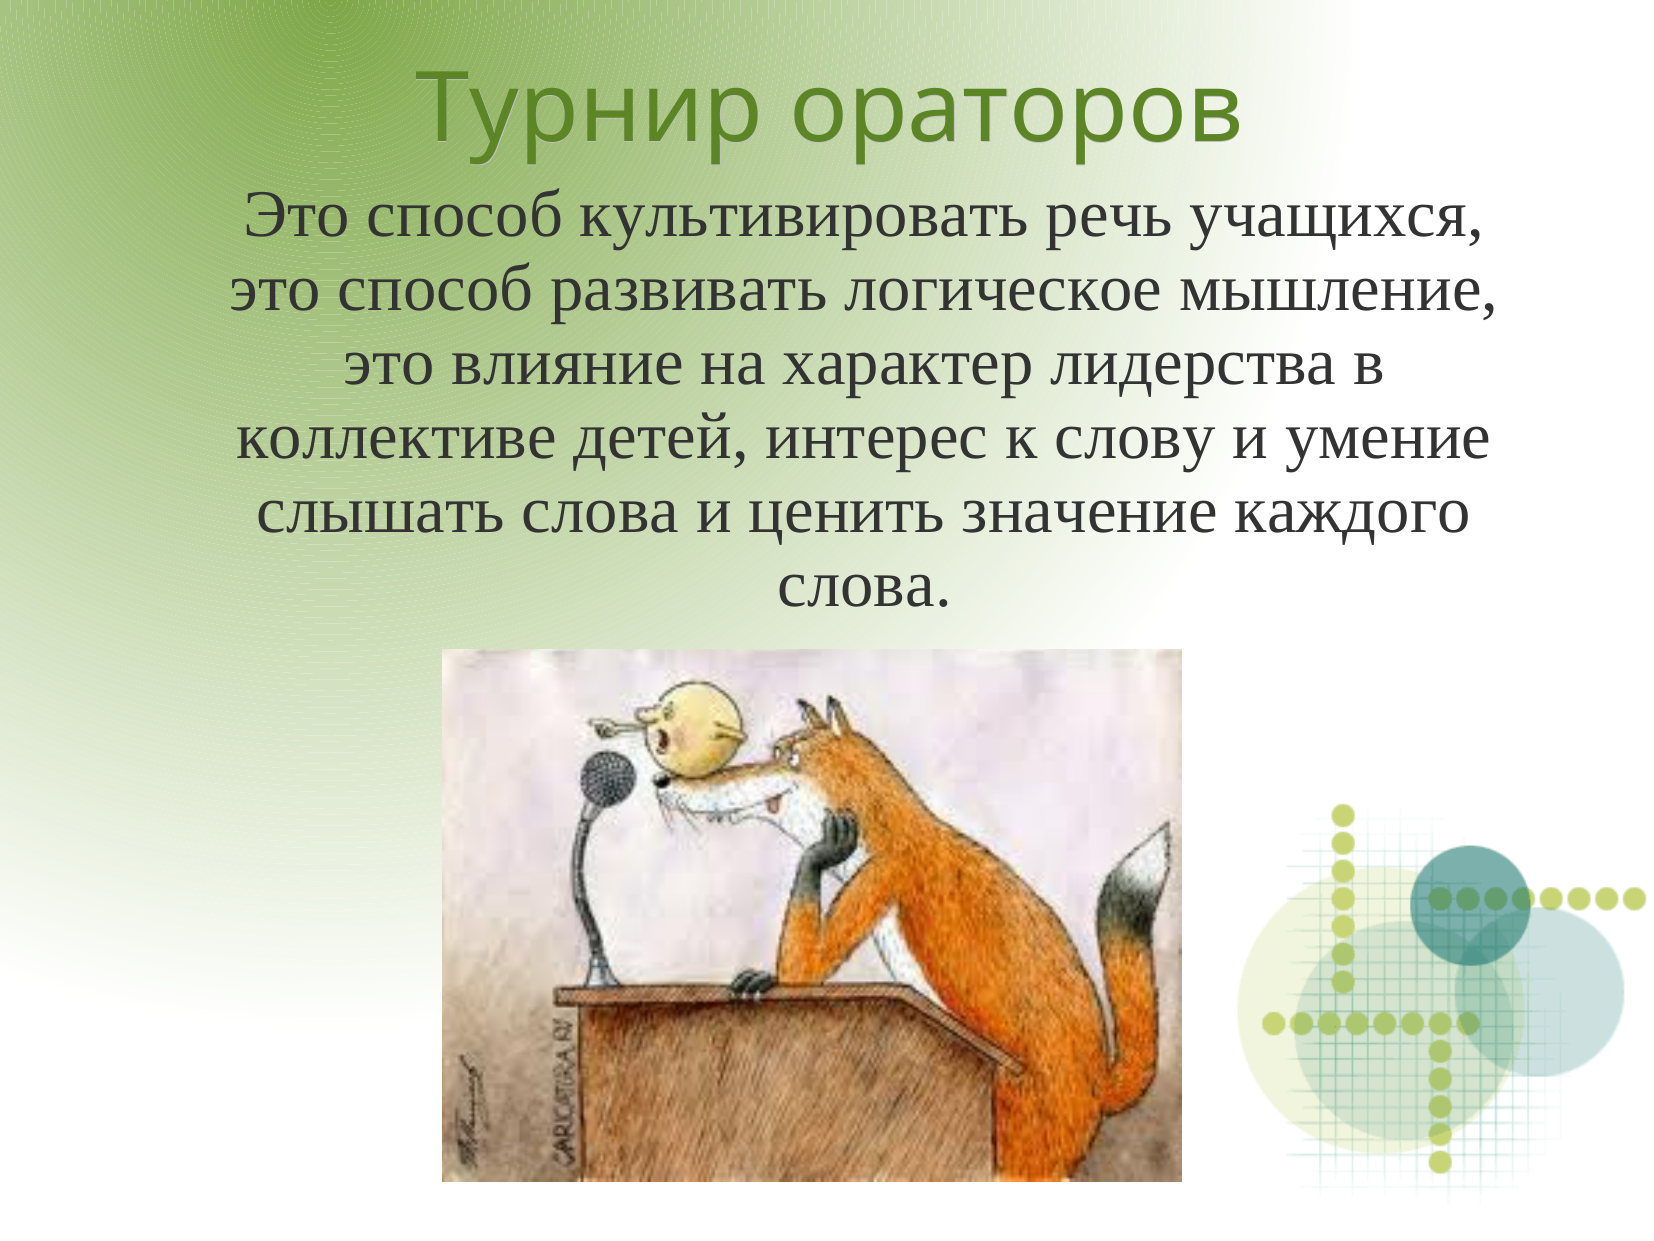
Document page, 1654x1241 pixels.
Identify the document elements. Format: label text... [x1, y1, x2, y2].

title Турнир ораторов [123, 0, 1536, 177]
picture [1224, 792, 1654, 1211]
picture [442, 649, 1182, 1182]
list Это способ культивировать речь учащихся, это способ развивать логическое мышление, это влияние на характер лидерства в коллективе детей, интерес к слову и умение слышать слова и ценить значение каждого слова. [123, 177, 1536, 959]
